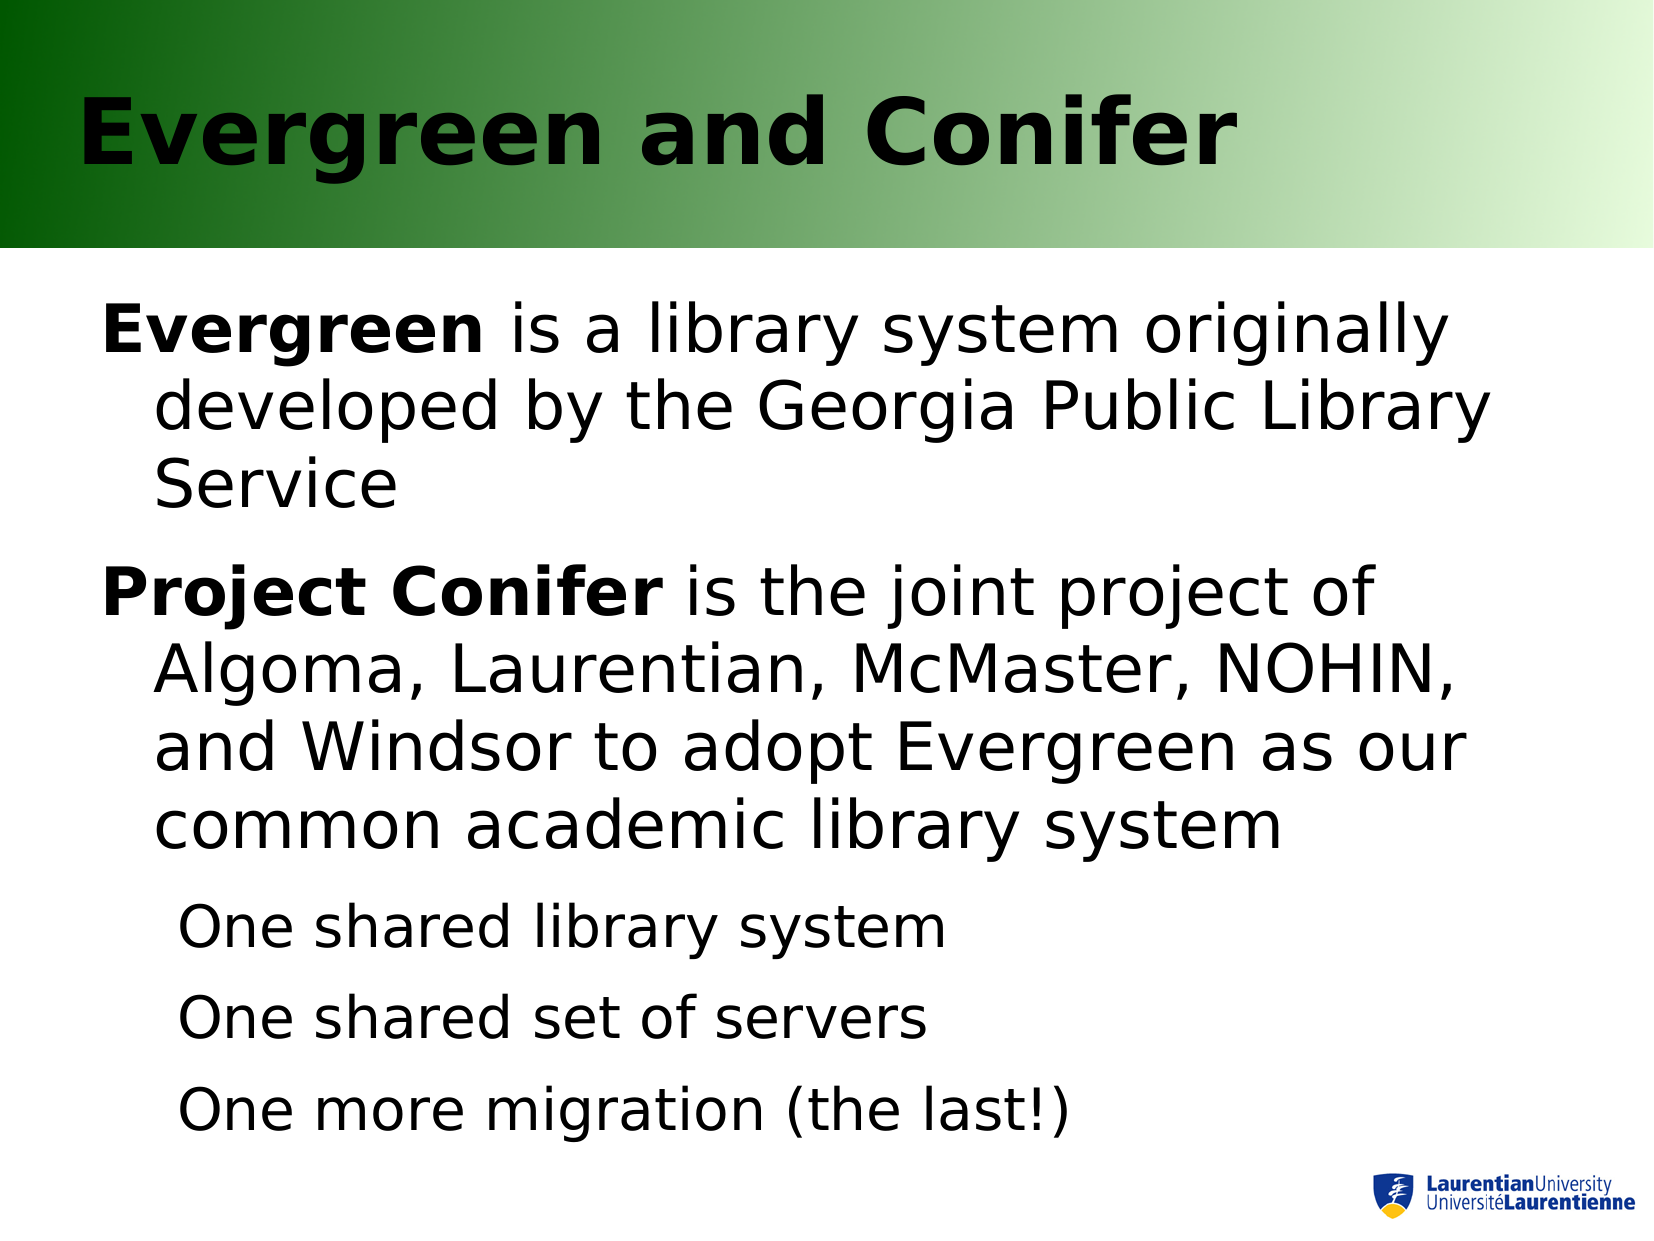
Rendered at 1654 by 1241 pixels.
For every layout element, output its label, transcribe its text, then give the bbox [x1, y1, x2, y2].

title Evergreen and Conifer [76, 29, 1565, 237]
picture [1353, 1153, 1654, 1238]
picture [0, 0, 1654, 248]
list Evergreen is a library system originally developed by the Georgia Public Library Service Project Conifer is the joint project of Algoma, Laurentian, McMaster, NOHIN, and Windsor to adopt Evergreen as our common academic library system One shared library system One shared set of servers One more migration (the last!) [82, 290, 1571, 1145]
